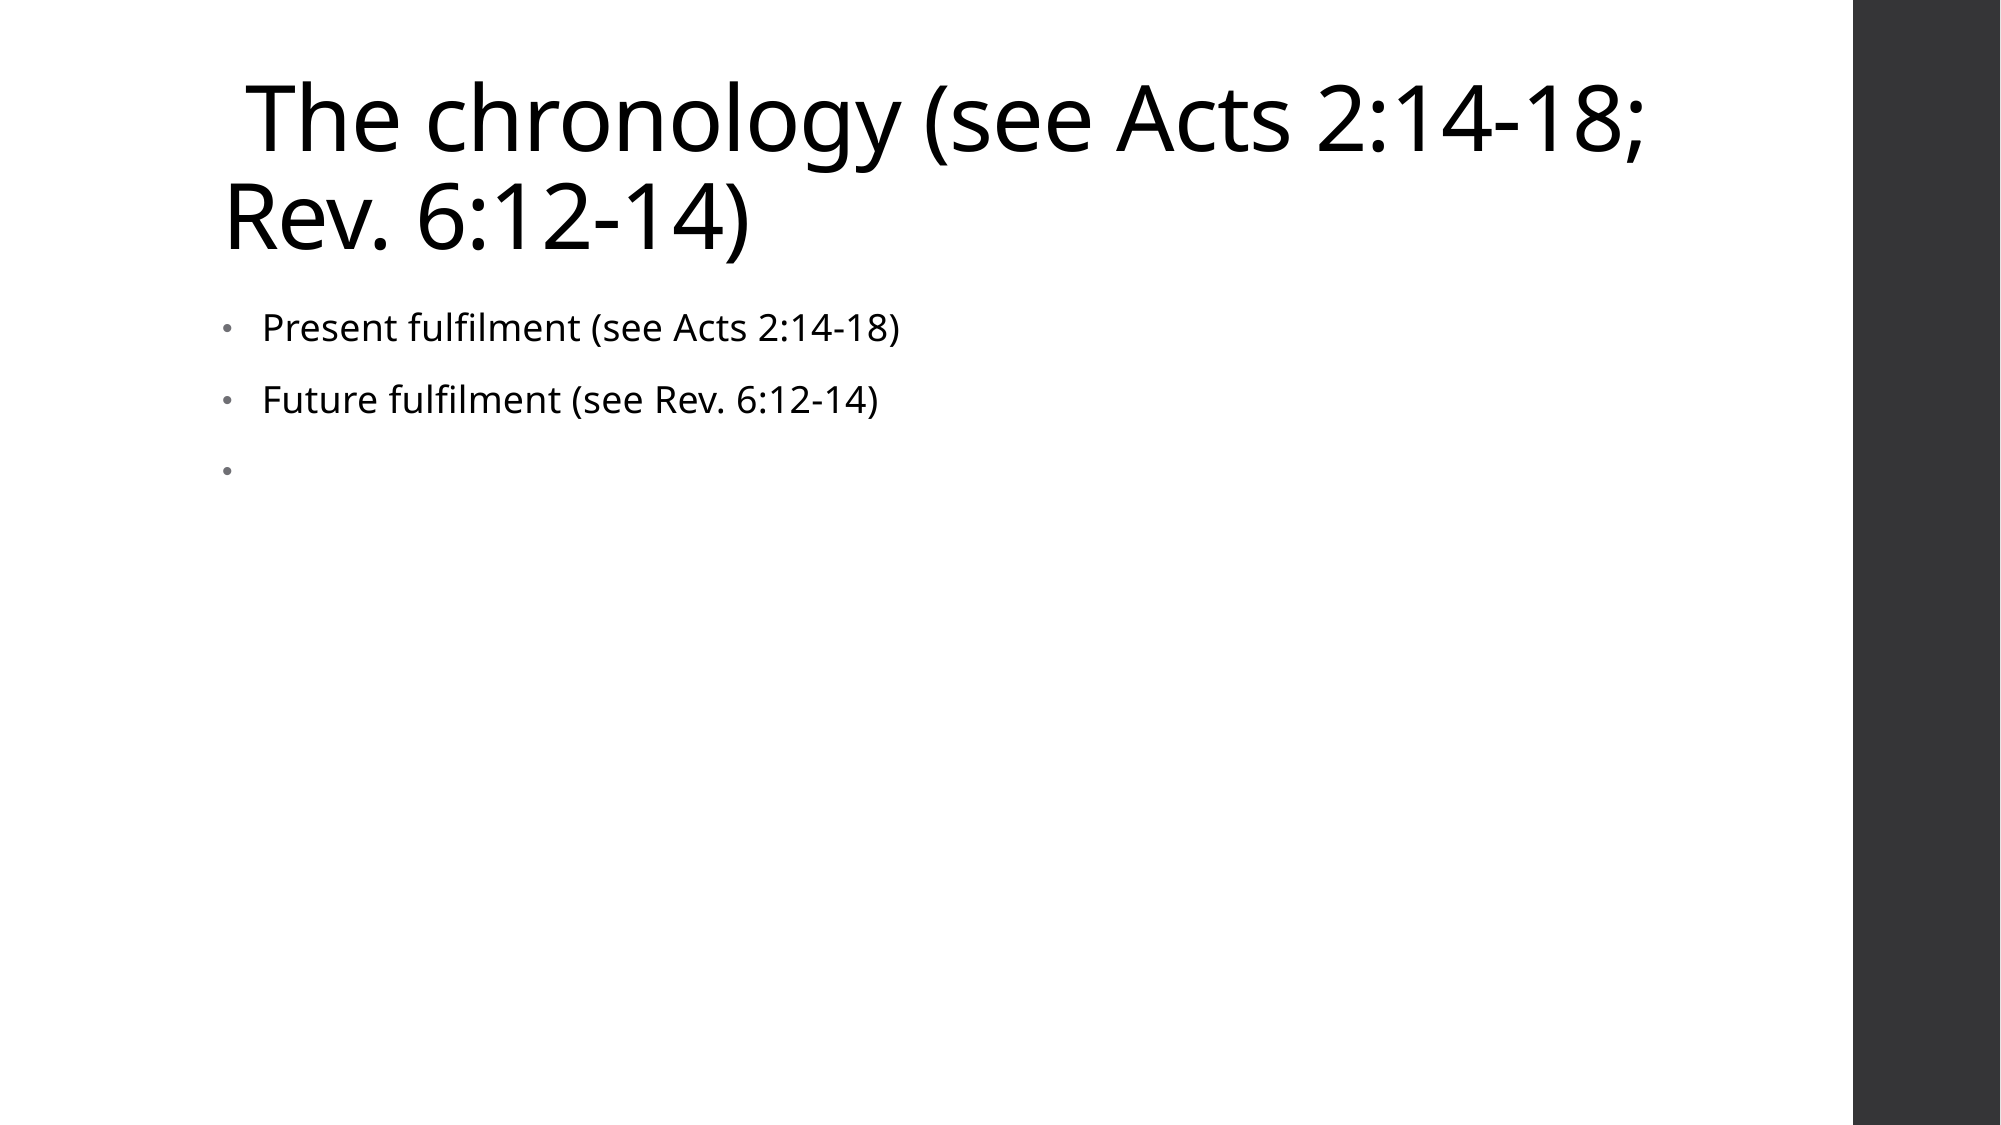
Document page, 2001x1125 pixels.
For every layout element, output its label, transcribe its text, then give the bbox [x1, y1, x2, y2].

list Present fulfilment (see Acts 2:14-18) Future fulfilment (see Rev. 6:12-14) [206, 299, 1617, 1014]
title The chronology (see Acts 2:14-18; Rev. 6:12-14) [206, 60, 1797, 278]
